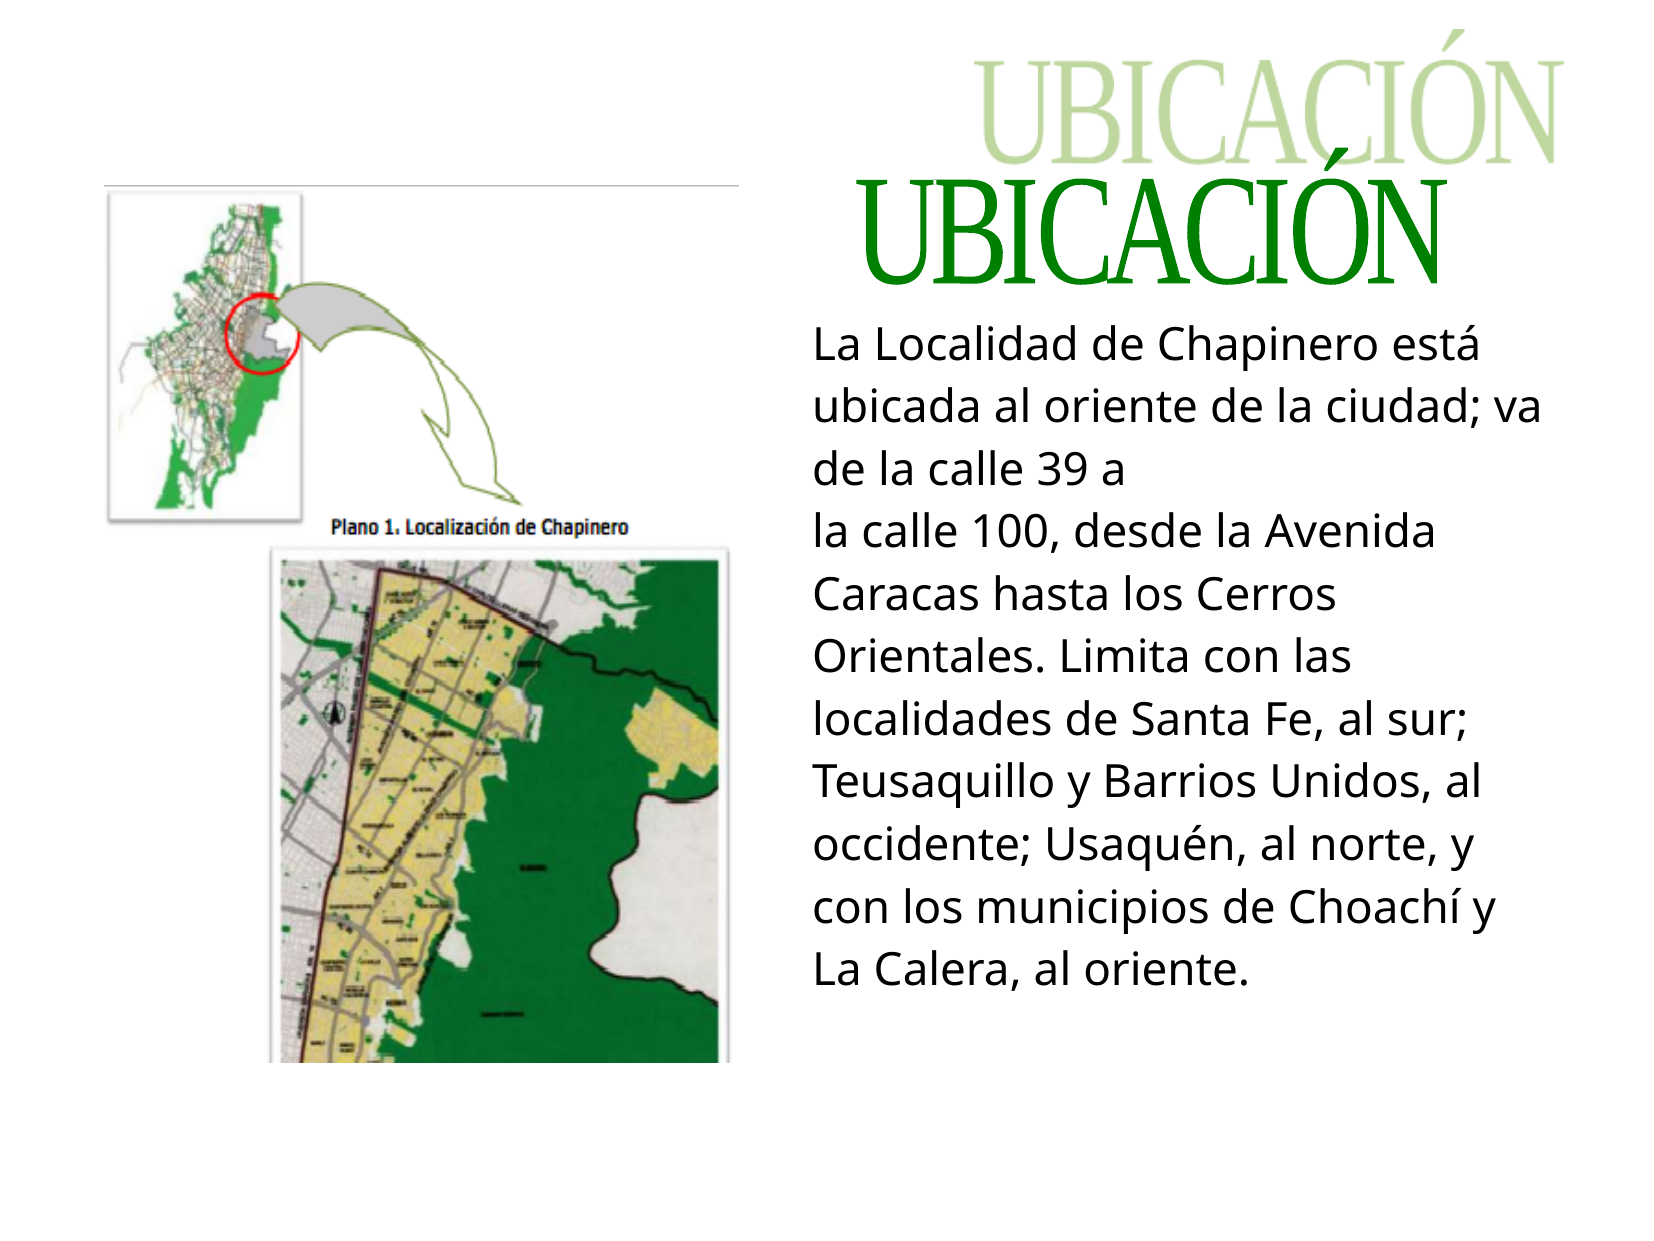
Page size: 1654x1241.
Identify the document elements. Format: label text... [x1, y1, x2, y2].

text_box UBICACIÓN [1187, 178, 1255, 285]
text_box UBICACIÓN [1368, 179, 1447, 284]
text_box UBICACIÓN [1040, 178, 1191, 285]
text_box UBICACIÓN [1324, 147, 1348, 172]
text_box La Localidad de Chapinero está ubicada al oriente de la ciudad; va de la calle 39 a la calle 100, desde la Avenida Caracas hasta los Cerros Orientales. Limita con las localidades de Santa Fe, al sur; Teusaquillo y Barrios Unidos, al occidente; Usaquén, al norte, y con los municipios de Choachí y La Calera, al oriente. [797, 303, 1565, 1199]
text_box UBICACIÓN [856, 179, 1003, 285]
text_box UBICACIÓN [1004, 179, 1036, 284]
picture [104, 185, 739, 1063]
text_box UBICACIÓN [1256, 179, 1288, 284]
text_box UBICACIÓN [1293, 178, 1369, 285]
